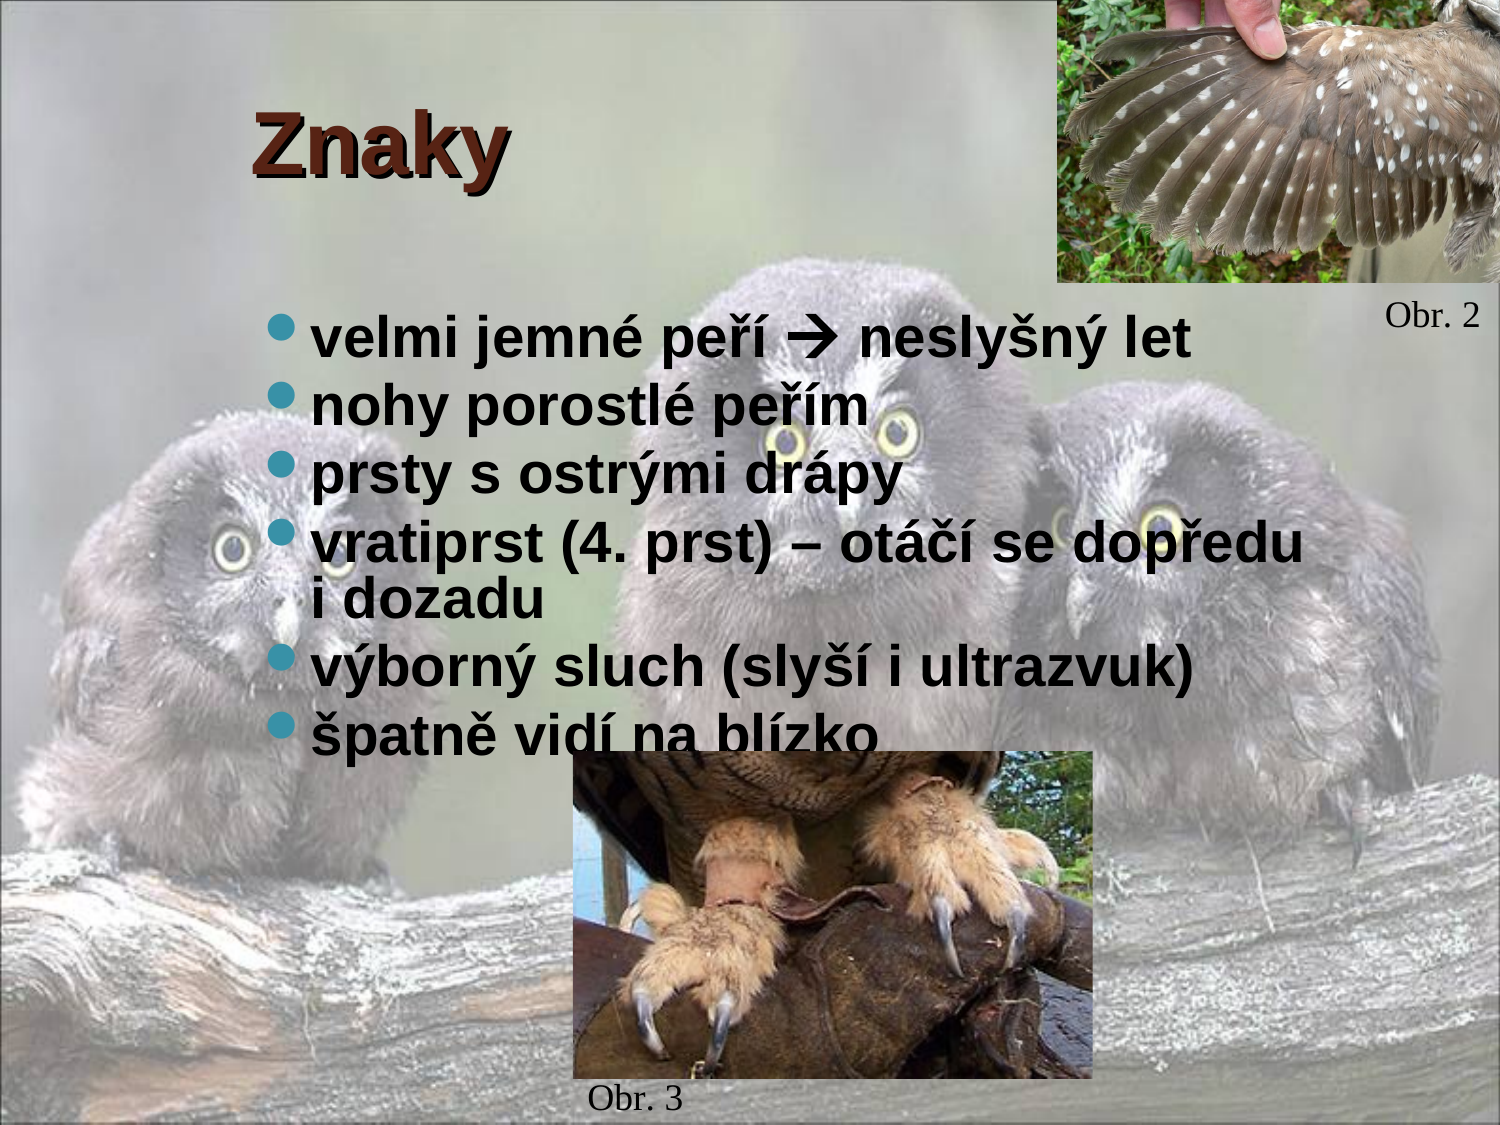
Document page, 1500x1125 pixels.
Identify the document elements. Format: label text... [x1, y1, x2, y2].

text_box Obr. 3 [572, 1064, 703, 1125]
list velmi jemné peří  neslyšný let nohy porostlé peřím prsty s ostrými drápy vratiprst (4. prst) – otáčí se dopředu i dozadu výborný sluch (slyší i ultrazvuk) špatně vidí na blízko [235, 237, 1466, 1026]
title Znaky [235, 45, 1057, 233]
text_box Obr. 2 [1370, 282, 1500, 343]
picture [0, 0, 1500, 1125]
